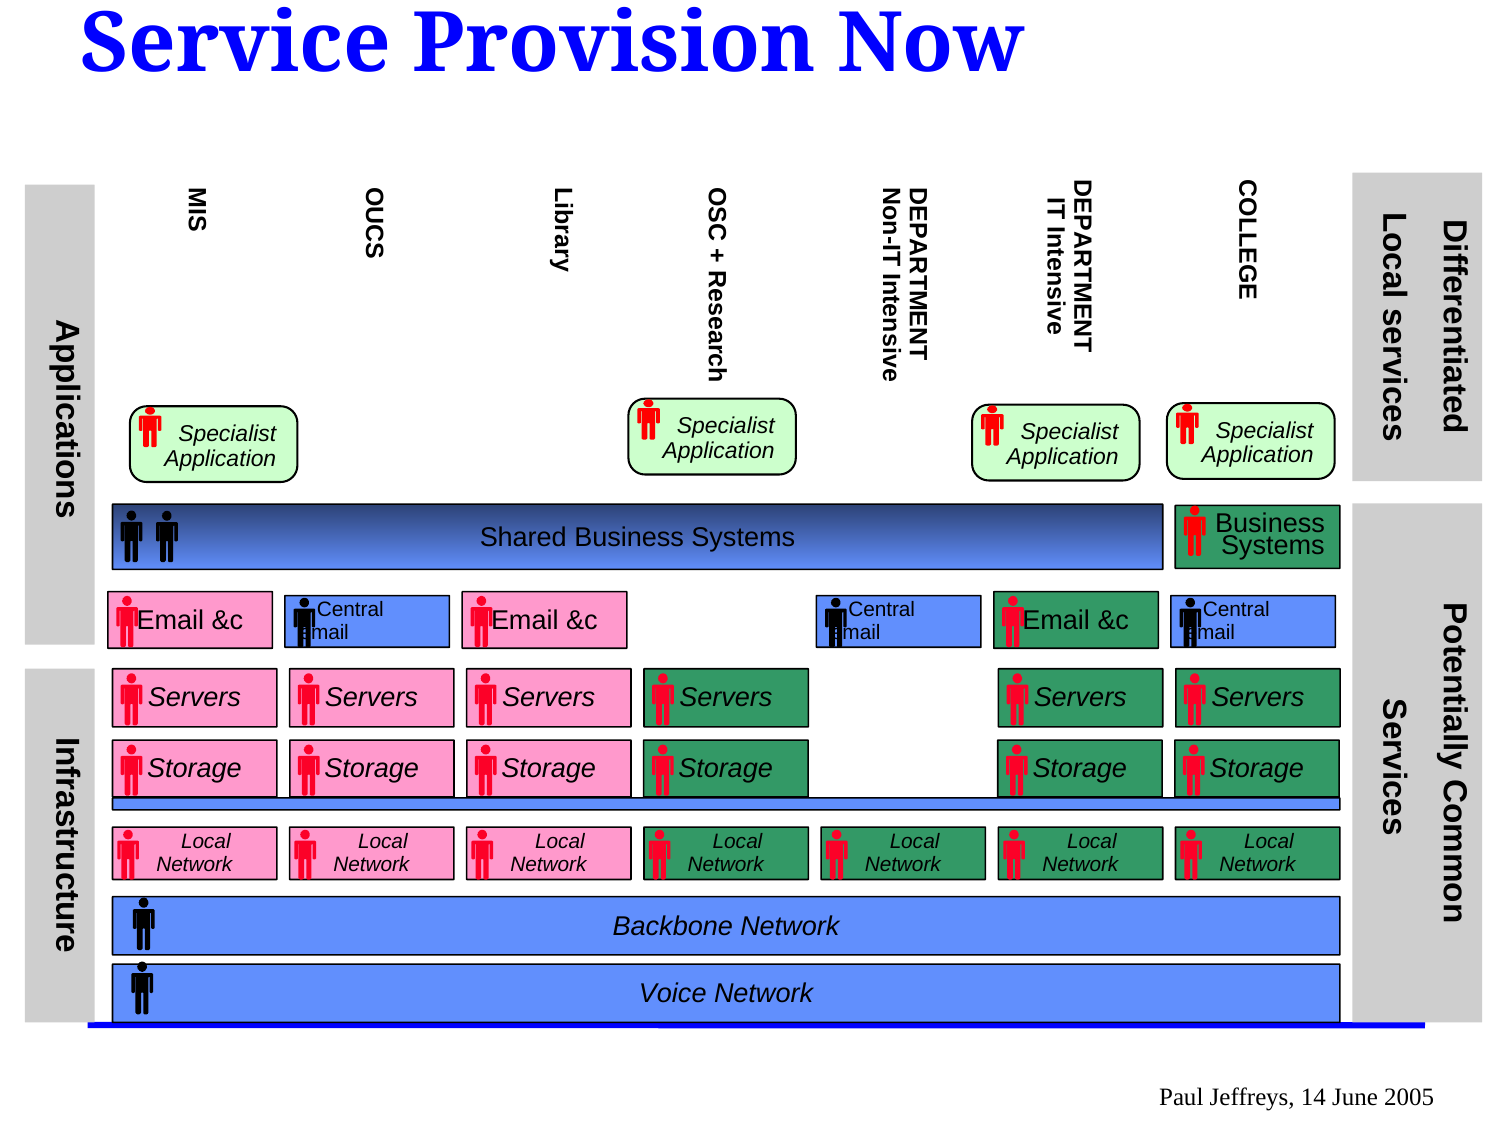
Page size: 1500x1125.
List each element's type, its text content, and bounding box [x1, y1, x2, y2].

text_box [107, 591, 273, 649]
text_box [289, 827, 454, 880]
text_box [643, 827, 809, 880]
text_box [284, 595, 450, 648]
text_box [112, 740, 1340, 810]
text_box [1175, 668, 1341, 727]
text_box [112, 896, 1340, 955]
text_box [112, 827, 277, 880]
text_box [1175, 505, 1340, 569]
text_box [466, 827, 632, 880]
text_box [1166, 403, 1335, 479]
text_box [466, 668, 632, 727]
text_box [112, 668, 277, 727]
text_box [24, 184, 95, 645]
text_box [1175, 827, 1340, 880]
text_box [24, 668, 95, 1023]
text_box [628, 398, 796, 475]
text_box [998, 668, 1163, 727]
text_box COLLEGE [1210, 172, 1271, 308]
text_box [1352, 172, 1483, 482]
text_box [462, 591, 627, 649]
text_box [816, 595, 981, 648]
text_box DEPARTMENT IT Intensive [1021, 172, 1106, 361]
text_box [112, 964, 1340, 1023]
text_box [289, 668, 454, 727]
text_box [1352, 503, 1483, 1023]
text_box [993, 591, 1159, 649]
text_box [1170, 595, 1336, 648]
text_box [112, 504, 1163, 570]
text_box [129, 406, 298, 483]
text_box [998, 827, 1163, 880]
text_box [972, 404, 1140, 481]
text_box [821, 827, 986, 880]
text_box [643, 668, 809, 727]
